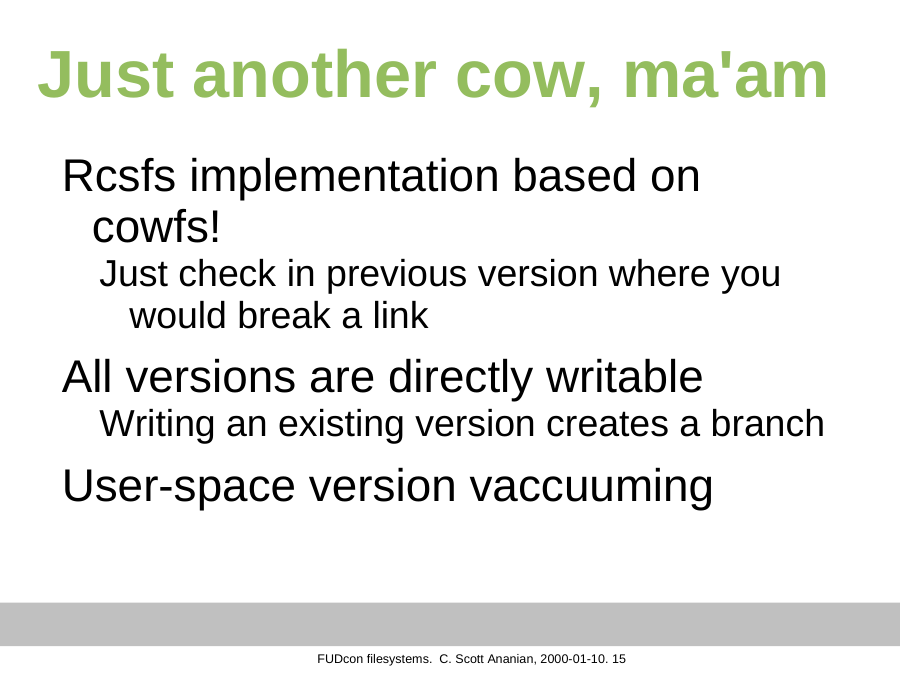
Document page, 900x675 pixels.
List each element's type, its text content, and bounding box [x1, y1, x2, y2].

title Just another cow, ma'am [37, 37, 856, 211]
list Rcsfs implementation based on cowfs! Just check in previous version where you would break a link All versions are directly writable Writing an existing version creates a branch User-space version vaccuuming [61, 150, 844, 675]
